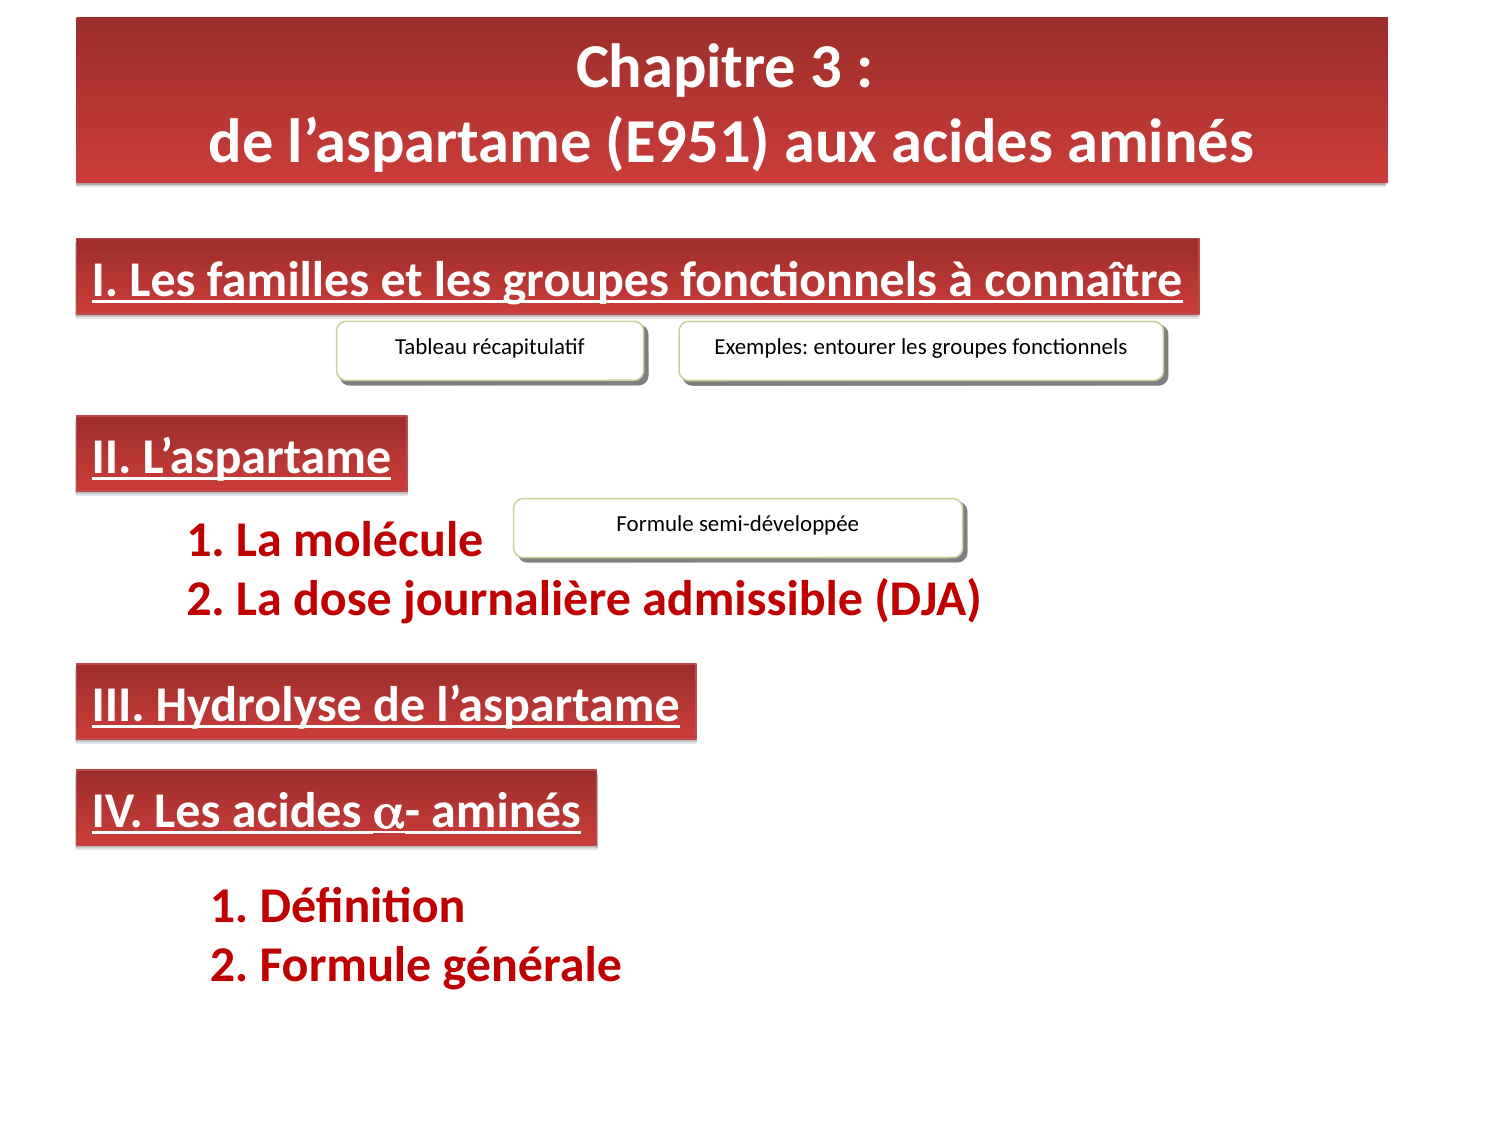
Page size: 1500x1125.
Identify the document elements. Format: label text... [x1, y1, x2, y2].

text_box Formule semi-développée [513, 498, 963, 557]
text_box 2. La dose journalière admissible (DJA) [171, 557, 998, 633]
text_box Exemples: entourer les groupes fonctionnels [679, 321, 1164, 381]
text_box 1. Définition [194, 864, 482, 923]
text_box Tableau récapitulatif [336, 321, 644, 381]
text_box 2. Formule générale [194, 923, 638, 999]
text_box III. Hydrolyse de l’aspartame [76, 663, 697, 740]
text_box II. L’aspartame [76, 415, 408, 492]
text_box Chapitre 3 : de l’aspartame (E951) aux acides aminés [76, 17, 1388, 183]
text_box 1. La molécule [171, 498, 499, 557]
text_box IV. Les acides - aminés [76, 770, 597, 846]
text_box I. Les familles et les groupes fonctionnels à connaître [76, 238, 1199, 314]
